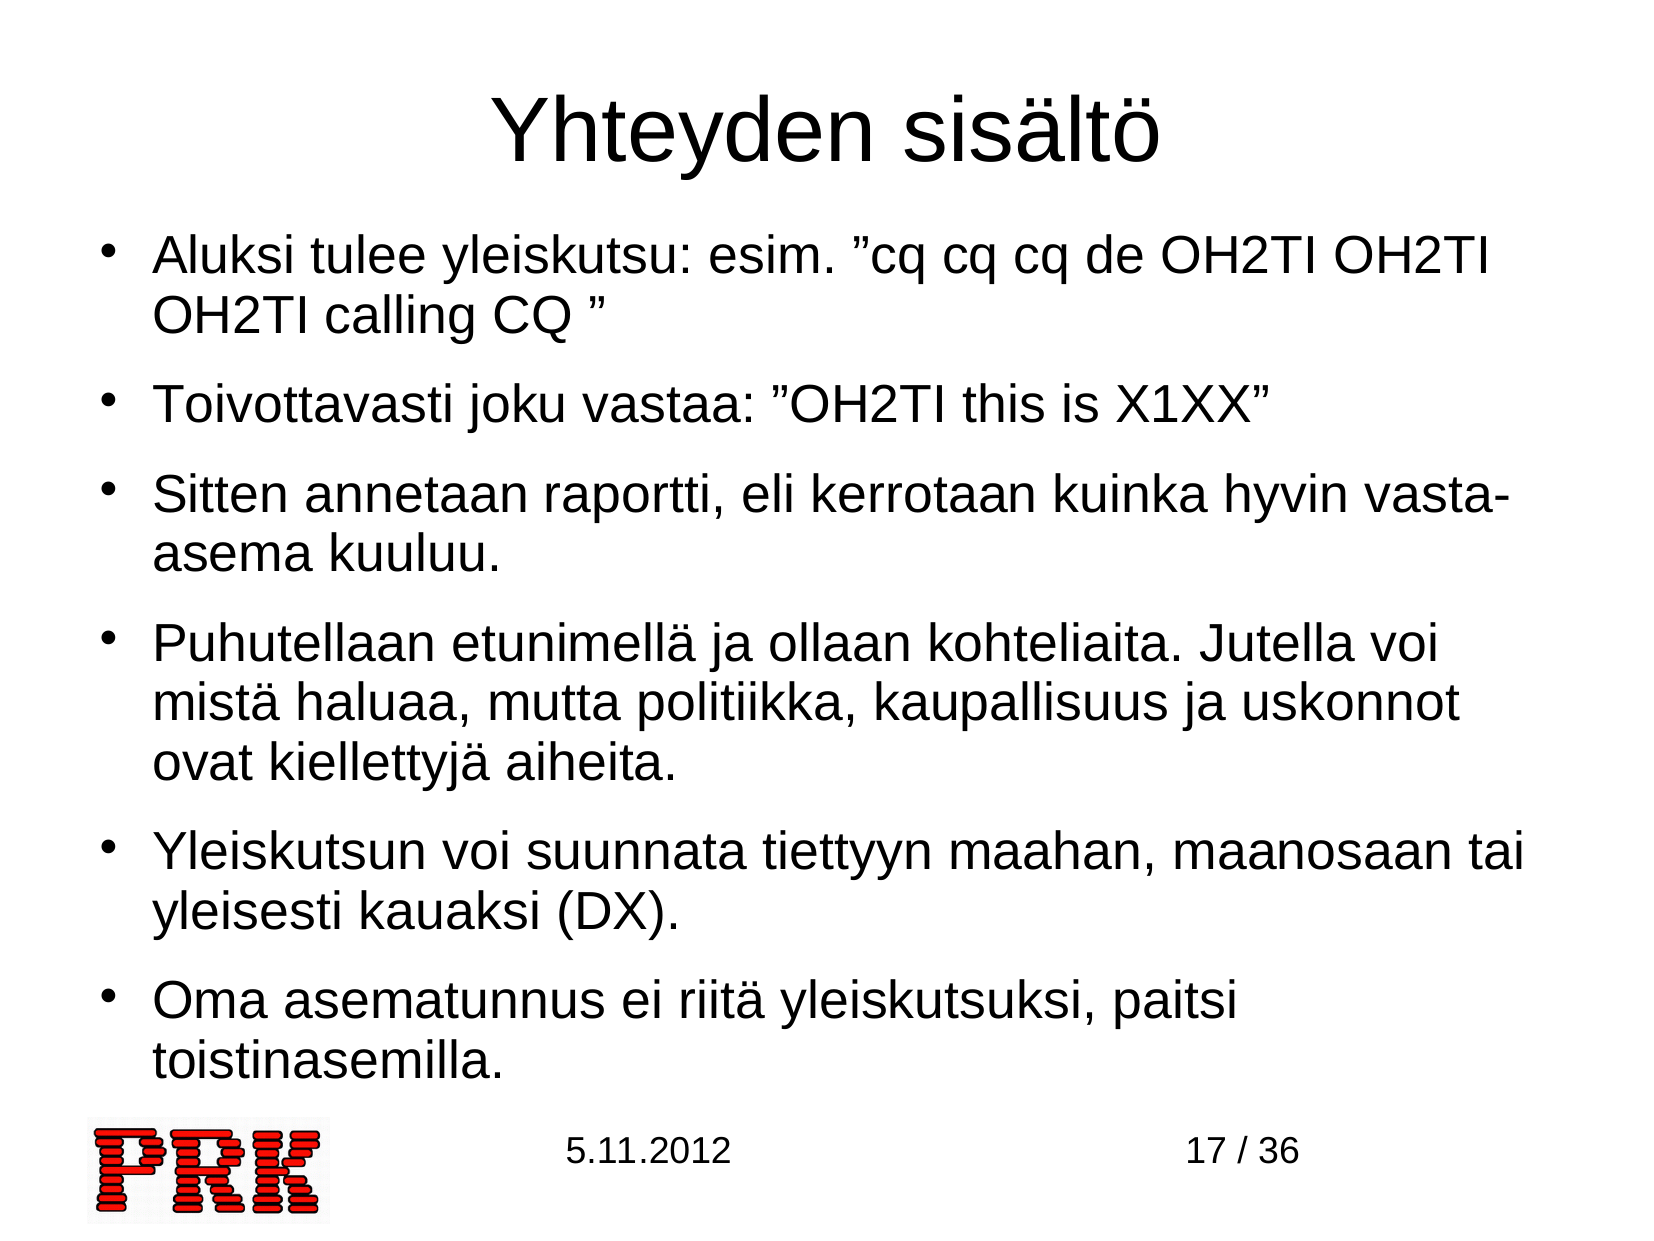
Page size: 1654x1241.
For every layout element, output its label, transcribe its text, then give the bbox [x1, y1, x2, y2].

list Aluksi tulee yleiskutsu: esim. ”cq cq cq de OH2TI OH2TI OH2TI calling CQ ” Toivottavasti joku vastaa: ”OH2TI this is X1XX” Sitten annetaan raportti, eli kerrotaan kuinka hyvin vasta-asema kuuluu. Puhutellaan etunimellä ja ollaan kohteliaita. Jutella voi mistä haluaa, mutta politiikka, kaupallisuus ja uskonnot ovat kiellettyjä aiheita. Yleiskutsun voi suunnata tiettyyn maahan, maanosaan tai yleisesti kauaksi (DX). Oma asematunnus ei riitä yleiskutsuksi, paitsi toistinasemilla. [82, 221, 1571, 1100]
title Yhteyden sisältö [82, 30, 1571, 221]
picture [87, 1117, 330, 1224]
